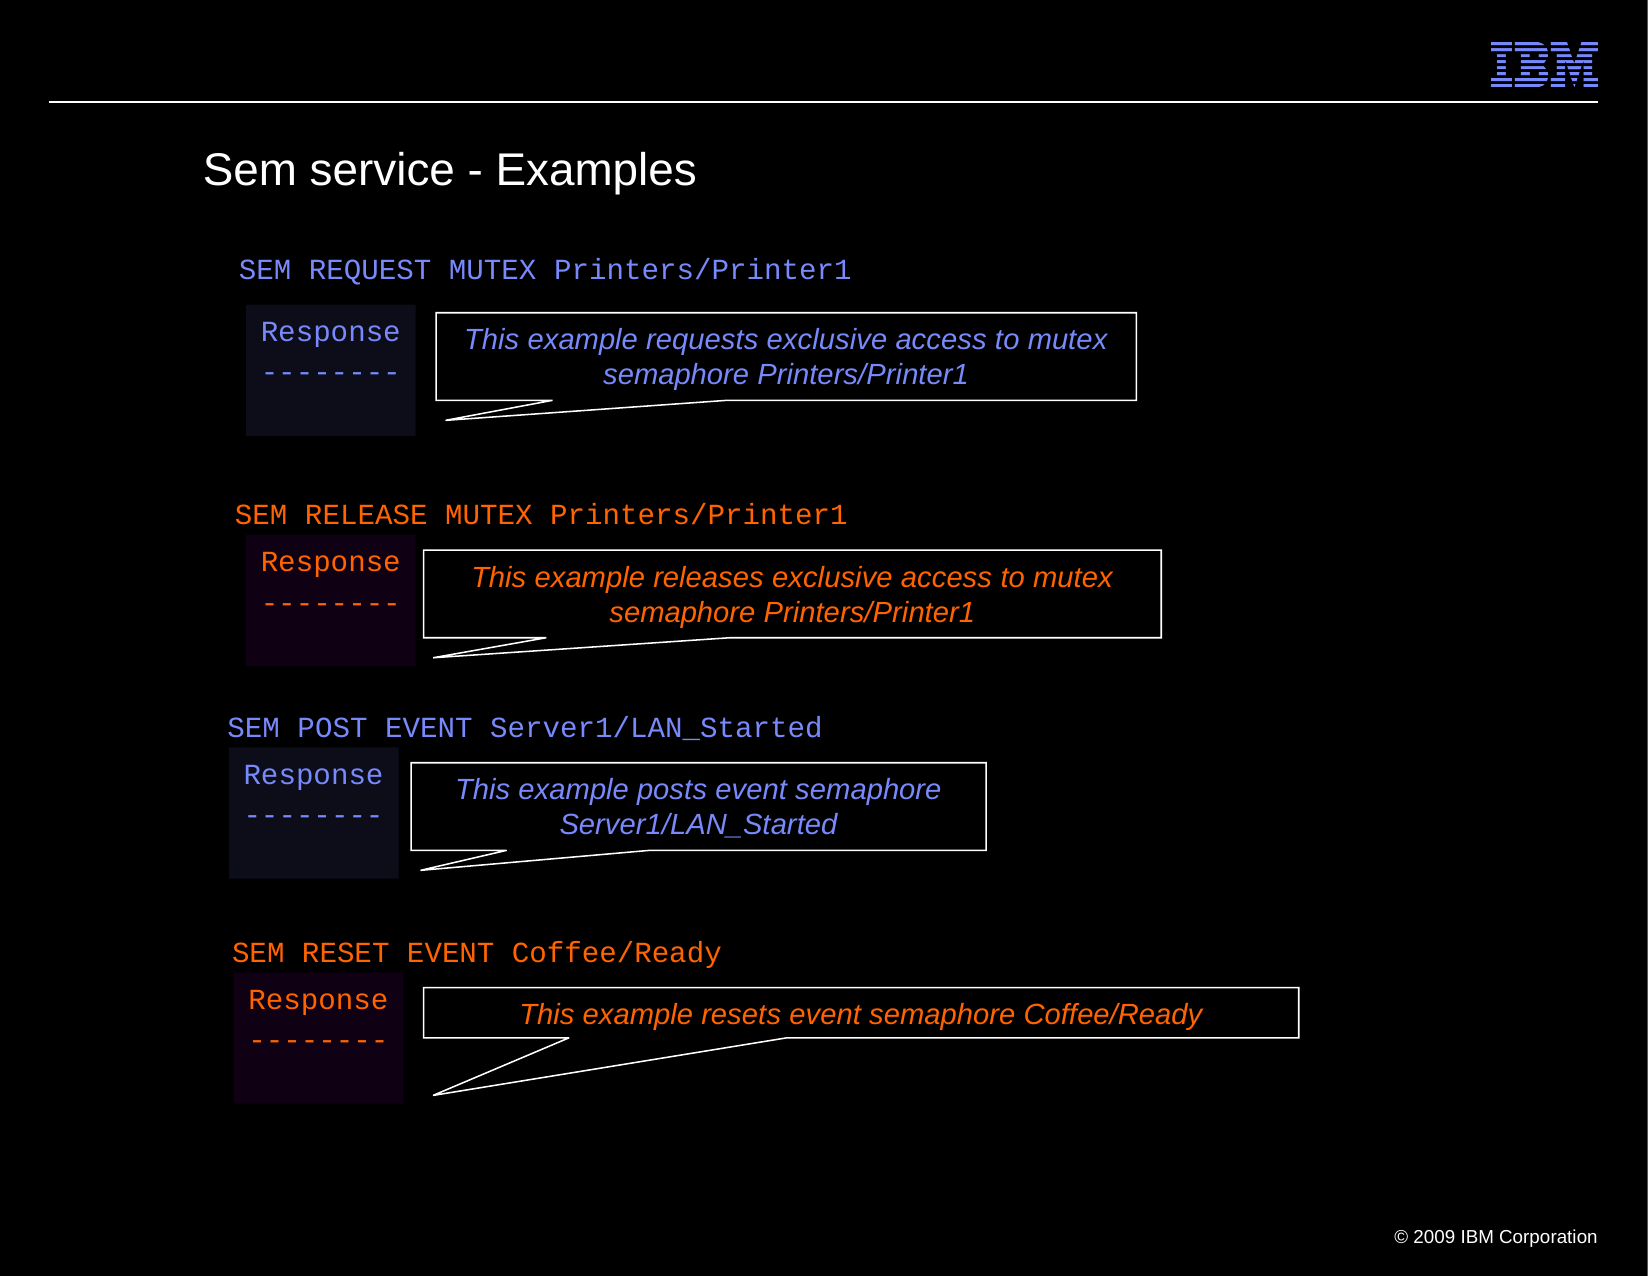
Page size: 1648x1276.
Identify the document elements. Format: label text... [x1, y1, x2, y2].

title Sem service - Examples [186, 137, 1648, 231]
text_box This example resets event semaphore Coffee/Ready [423, 987, 1299, 1096]
text_box Response -------- [246, 304, 416, 436]
text_box SEM POST EVENT Server1/LAN_Started [212, 700, 838, 751]
text_box SEM RESET EVENT Coffee/Ready [217, 925, 738, 976]
picture [1491, 42, 1598, 87]
text_box SEM RELEASE MUTEX Printers/Printer1 [220, 487, 863, 539]
text_box This example posts event semaphore Server1/LAN_Started [411, 762, 987, 871]
text_box Response -------- [246, 539, 416, 667]
text_box SEM REQUEST MUTEX Printers/Printer1 [239, 250, 1648, 286]
text_box Response -------- [233, 976, 404, 1104]
text_box Response -------- [228, 751, 399, 879]
text_box This example requests exclusive access to mutex semaphore Printers/Printer1 [436, 312, 1137, 421]
text_box This example releases exclusive access to mutex semaphore Printers/Printer1 [423, 550, 1162, 658]
